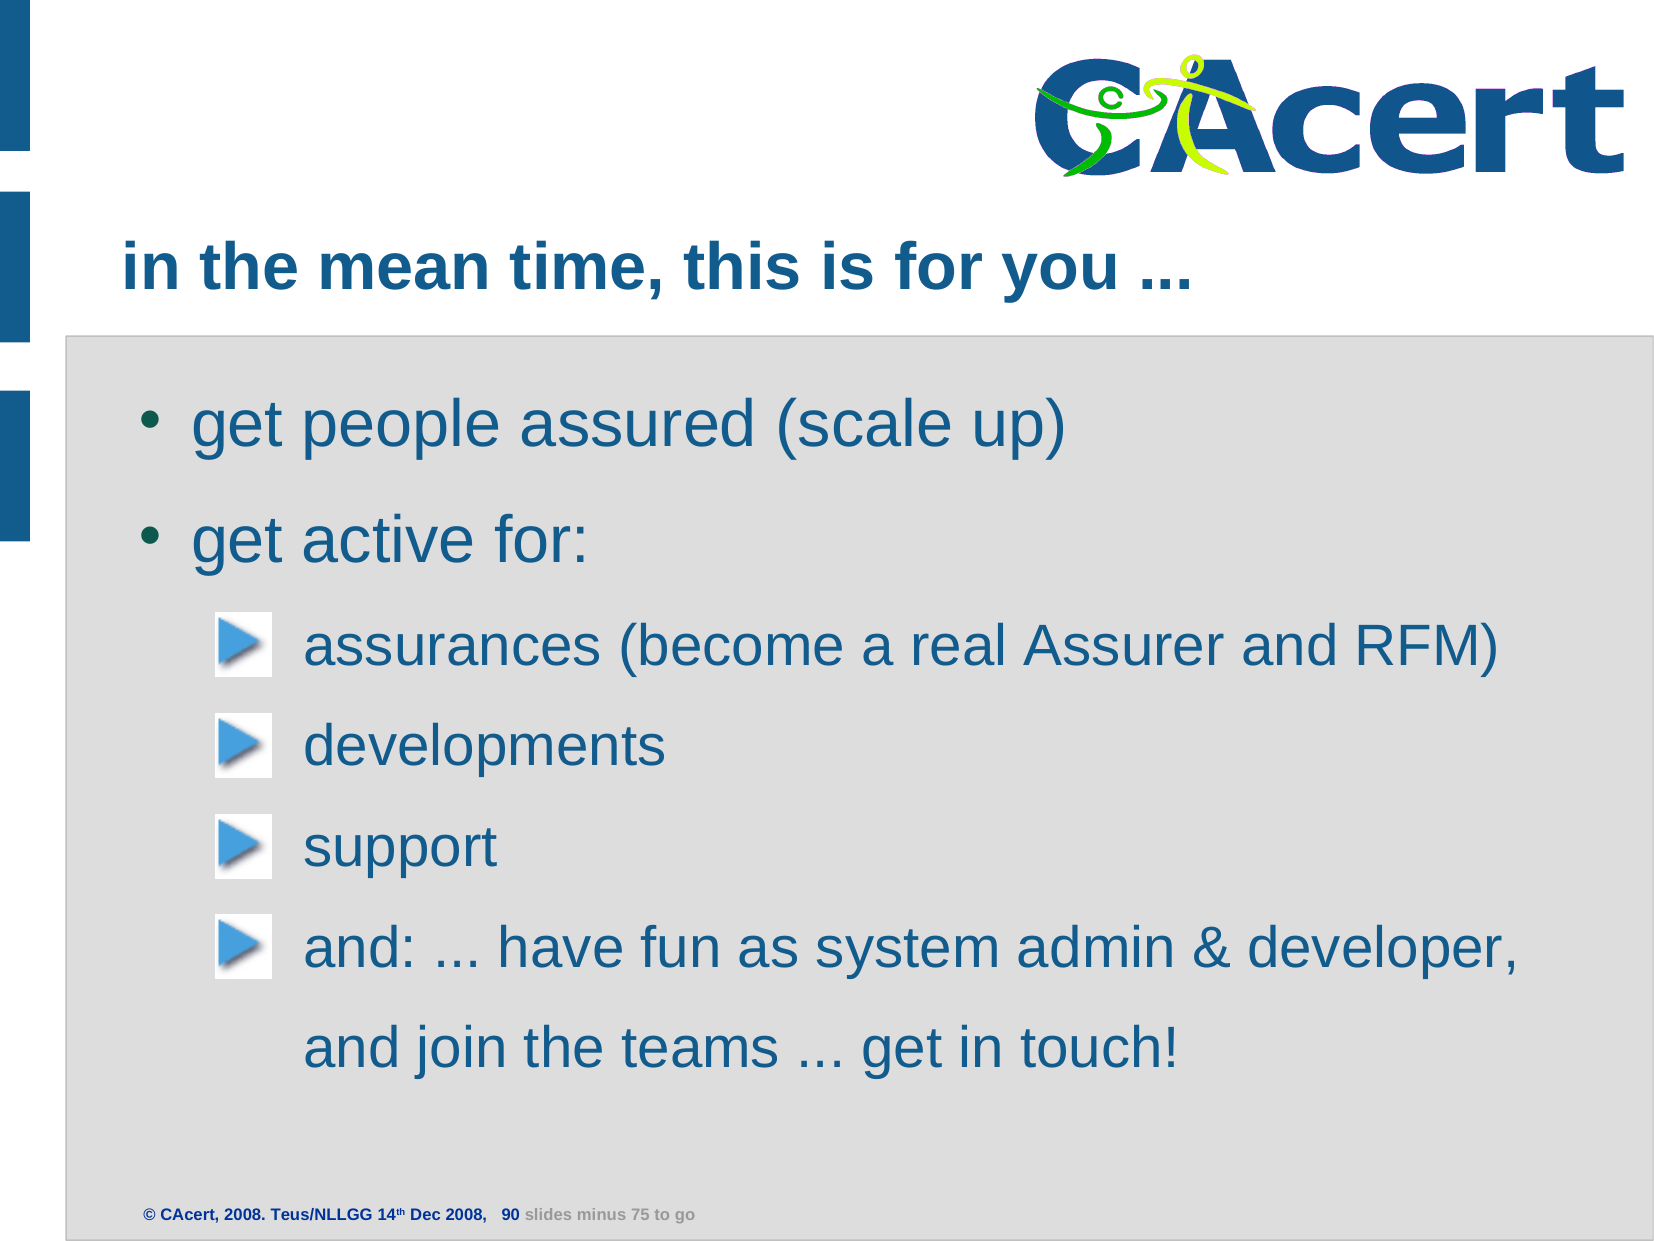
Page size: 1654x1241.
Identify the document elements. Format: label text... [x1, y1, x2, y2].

title in the mean time, this is for you ... [121, 177, 1533, 315]
list get people assured (scale up) get active for: assurances (become a real Assurer and RFM) developments support and: ... have fun as system admin & developer, and join the teams ... get in touch! [121, 344, 1594, 1238]
picture [1033, 53, 1625, 178]
